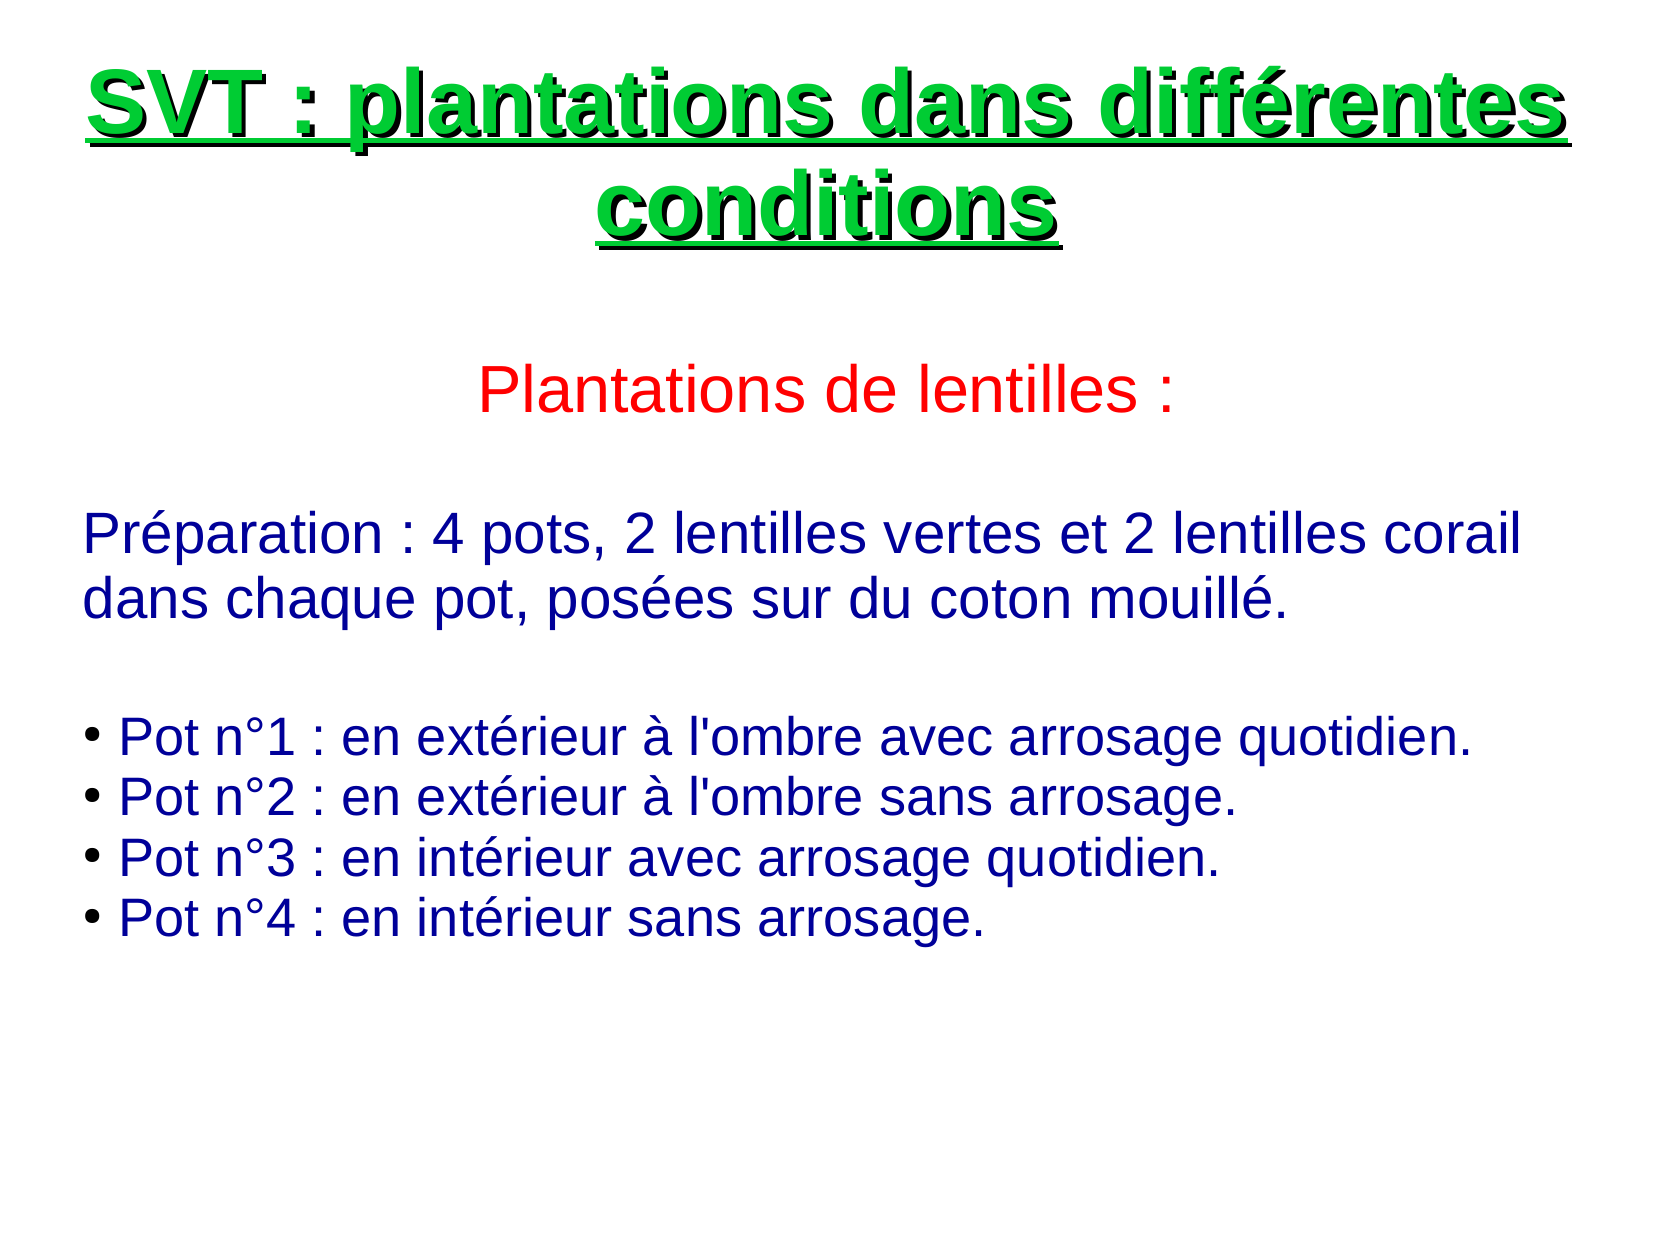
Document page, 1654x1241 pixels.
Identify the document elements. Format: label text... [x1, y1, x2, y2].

title SVT : plantations dans différentes conditions [82, 49, 1571, 257]
subtitle Plantations de lentilles : Préparation : 4 pots, 2 lentilles vertes et 2 lentilles corail dans chaque pot, posées sur du coton mouillé. Pot n°1 : en extérieur à l'ombre avec arrosage quotidien. Pot n°2 : en extérieur à l'ombre sans arrosage. Pot n°3 : en intérieur avec arrosage quotidien. Pot n°4 : en intérieur sans arrosage. [82, 290, 1571, 1010]
